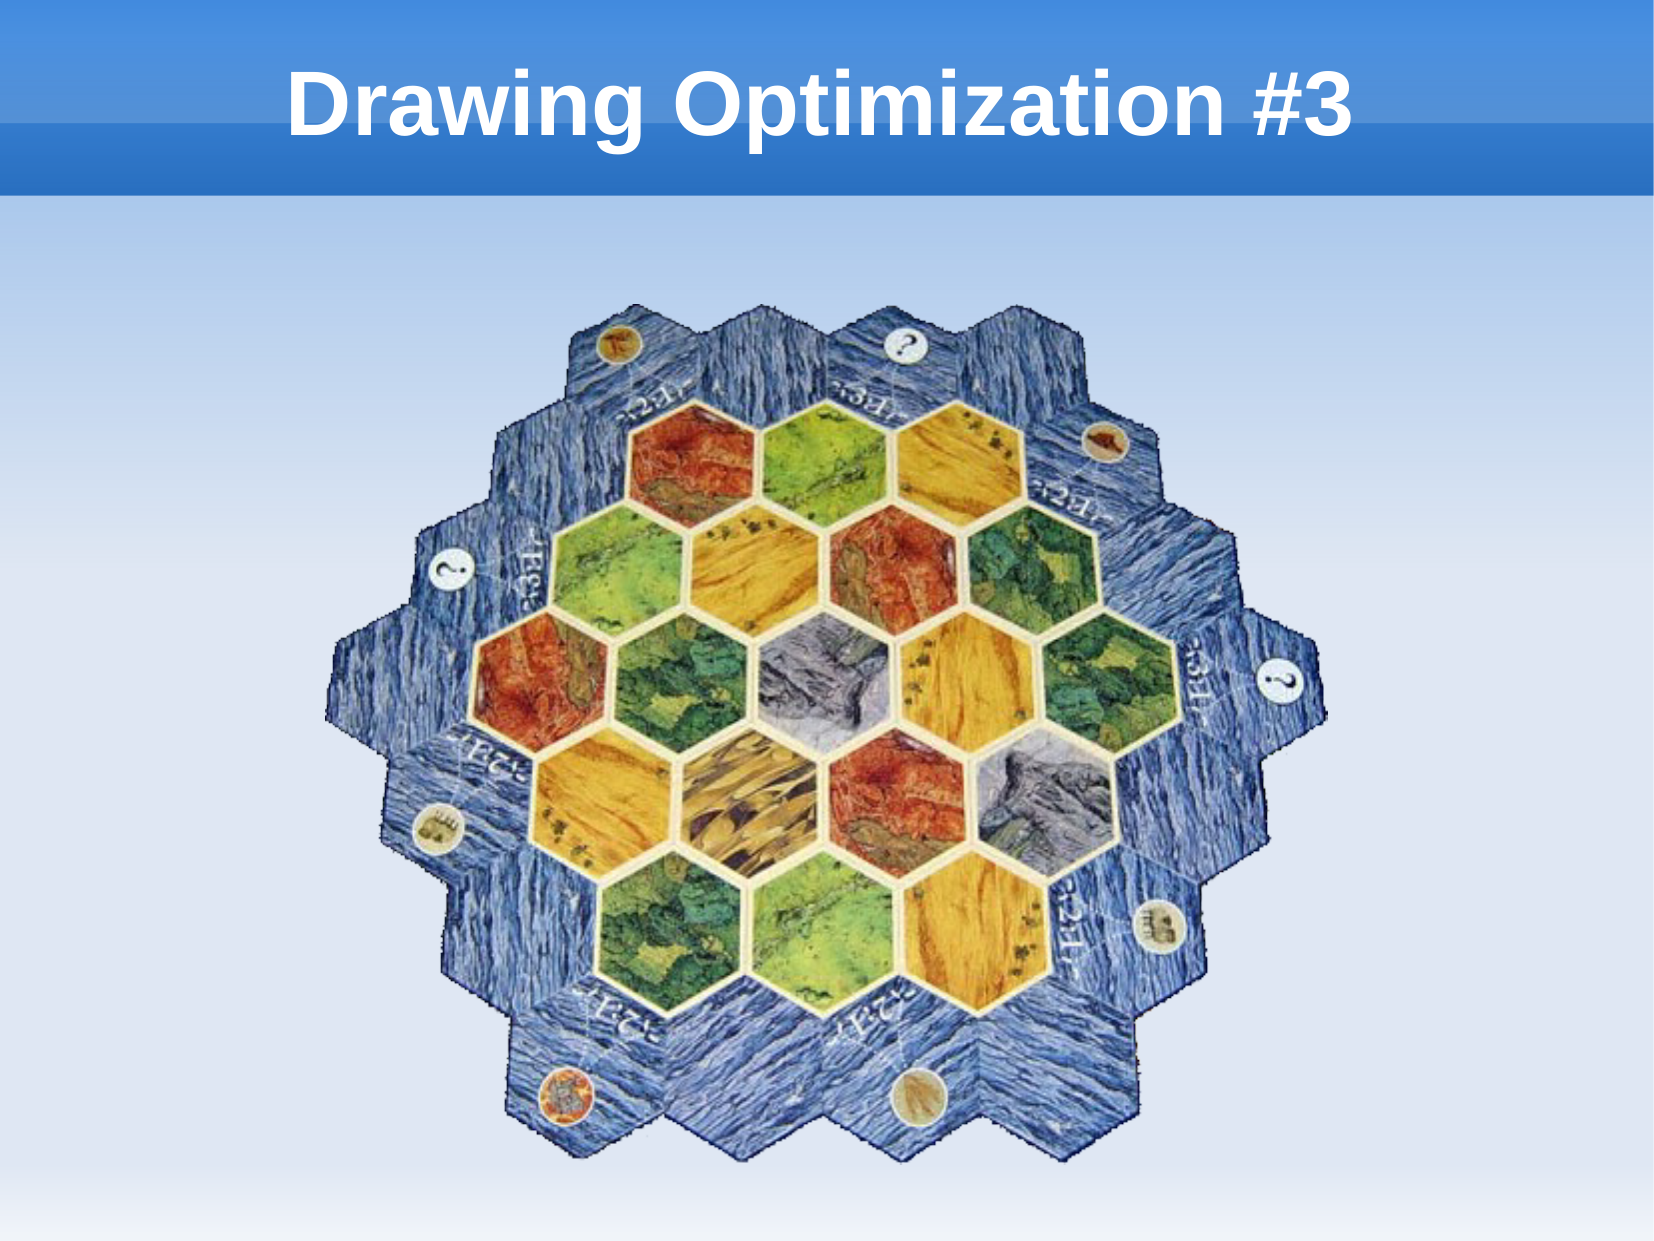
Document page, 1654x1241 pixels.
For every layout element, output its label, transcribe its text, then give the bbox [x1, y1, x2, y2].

title Drawing Optimization #3 [76, 0, 1565, 208]
picture [0, 0, 1654, 1241]
